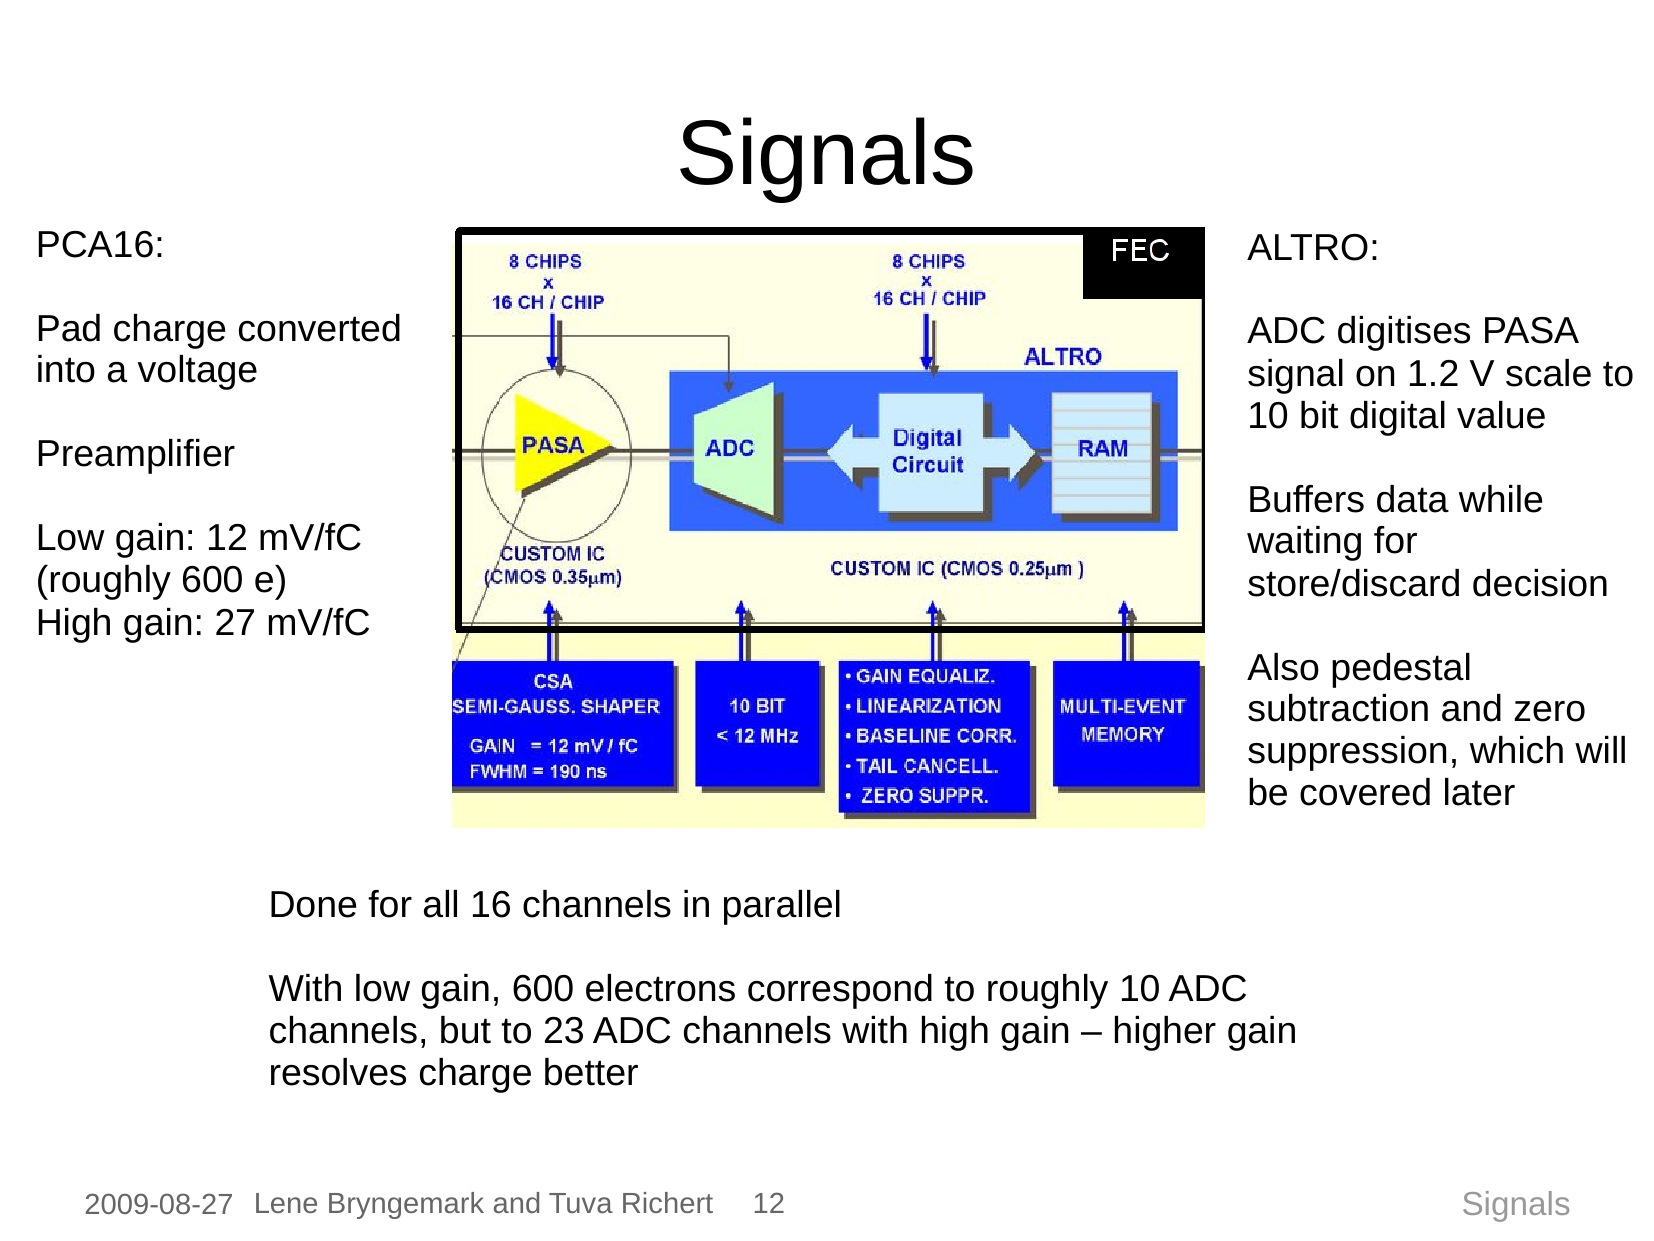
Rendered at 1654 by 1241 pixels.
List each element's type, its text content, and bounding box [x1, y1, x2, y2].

title Signals [83, 1177, 1572, 1232]
text_box ALTRO: ADC digitises PASA signal on 1.2 V scale to 10 bit digital value Buffers data while waiting for store/discard decision Also pedestal subtraction and zero suppression, which will be covered later [1232, 218, 1654, 864]
text_box Done for all 16 channels in parallel With low gain, 600 electrons correspond to roughly 10 ADC channels, but to 23 ADC channels with high gain – higher gain resolves charge better [253, 876, 1400, 1144]
title Signals [82, 49, 1571, 257]
text_box PCA16: Pad charge converted into a voltage Preamplifier Low gain: 12 mV/fC (roughly 600 e) High gain: 27 mV/fC [21, 215, 459, 732]
picture [448, 257, 1205, 829]
